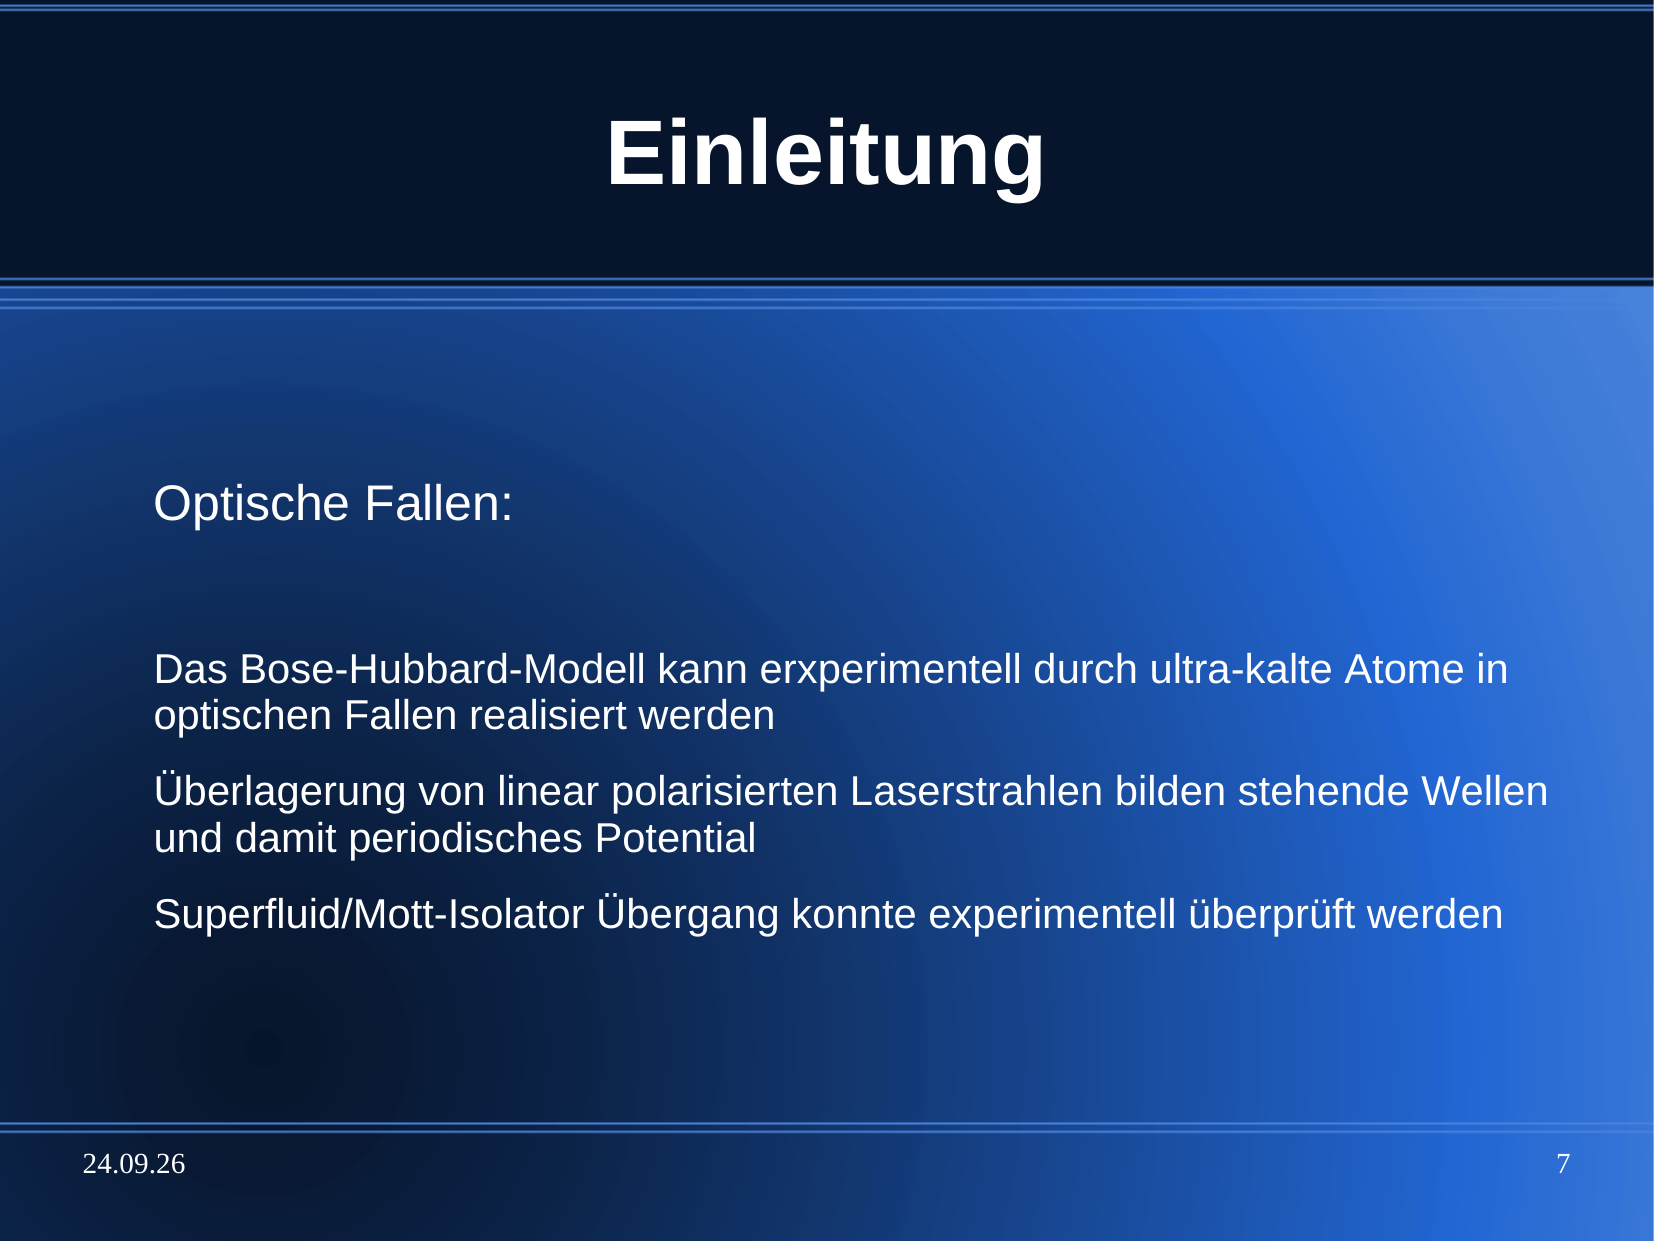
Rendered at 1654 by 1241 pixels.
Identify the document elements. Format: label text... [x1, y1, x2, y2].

title Einleitung [82, 49, 1571, 257]
picture [0, 0, 1654, 1241]
list Optische Fallen: Das Bose-Hubbard-Modell kann erxperimentell durch ultra-kalte Atome in optischen Fallen realisiert werden Überlagerung von linear polarisierten Laserstrahlen bilden stehende Wellen und damit periodisches Potential Superfluid/Mott-Isolator Übergang konnte experimentell überprüft werden [82, 355, 1571, 1058]
